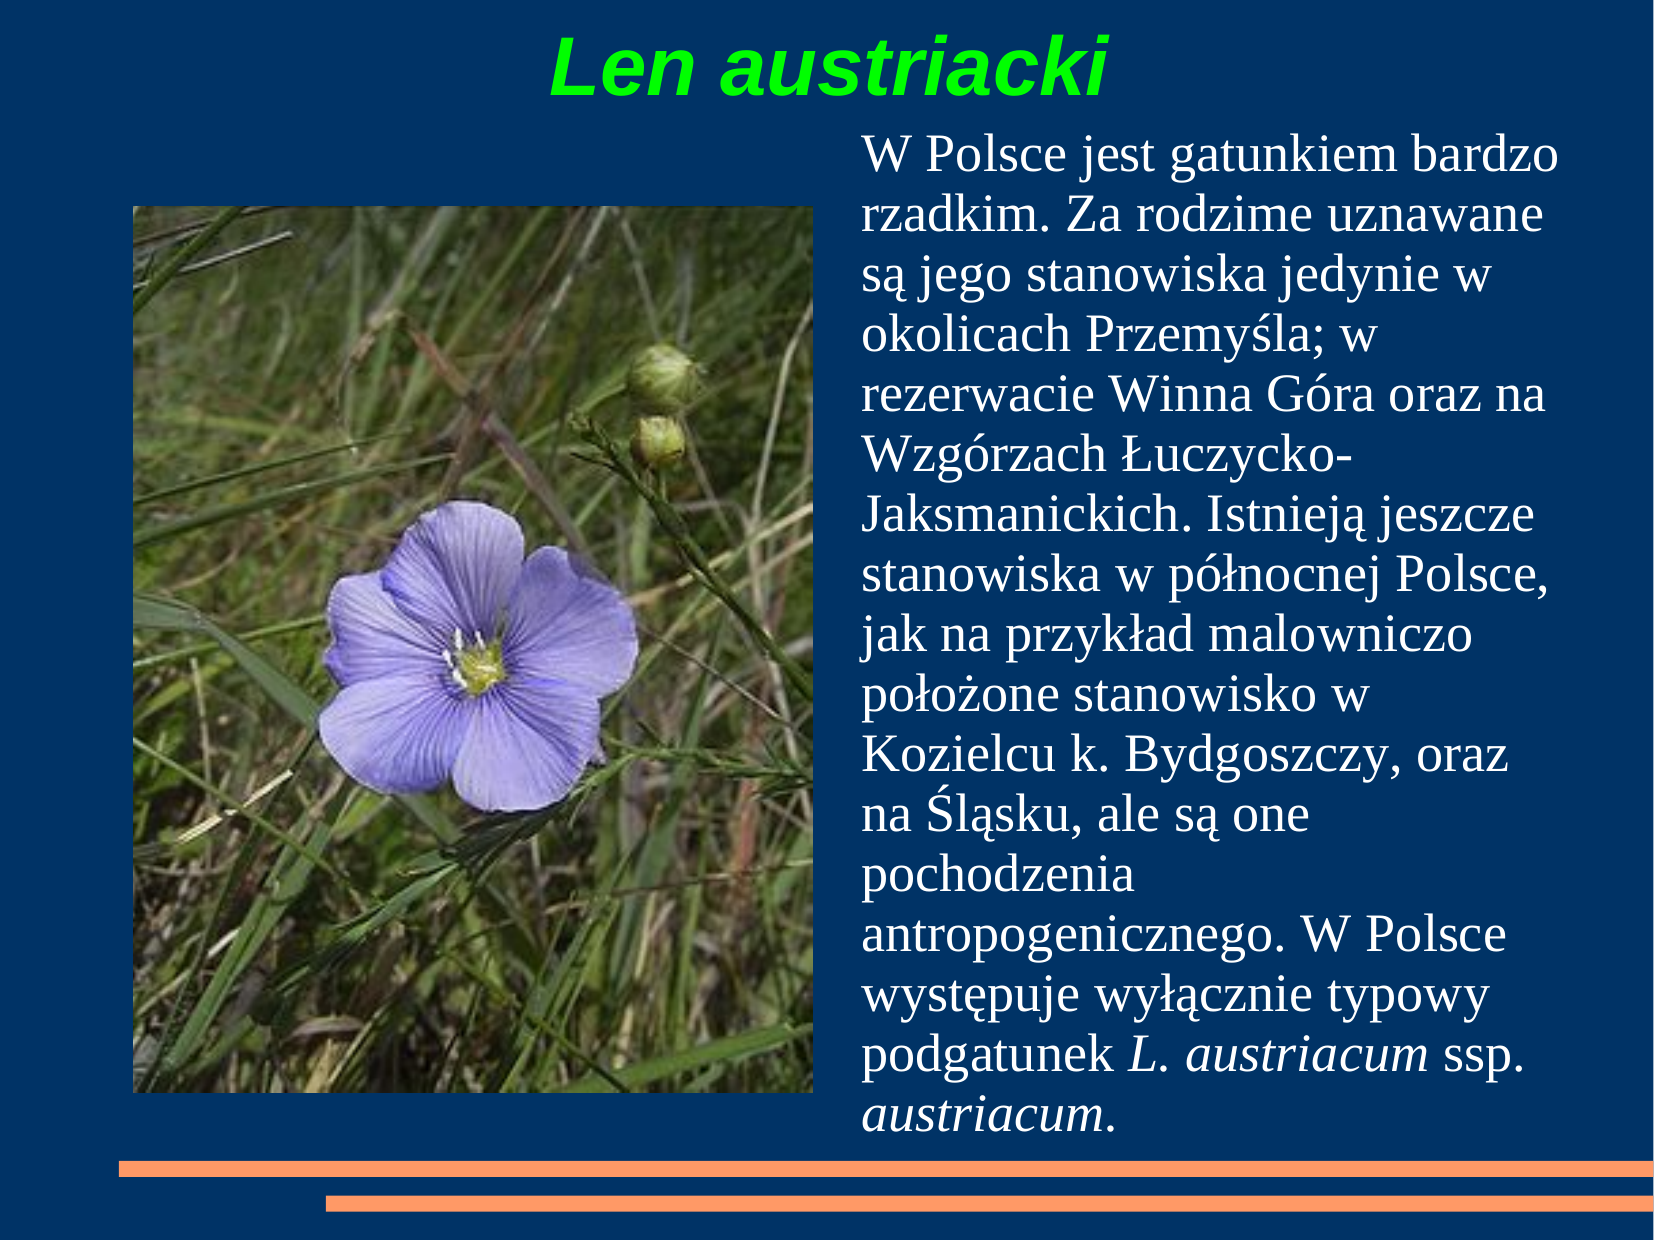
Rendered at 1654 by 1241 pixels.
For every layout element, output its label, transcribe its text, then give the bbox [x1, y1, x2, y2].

list W Polsce jest gatunkiem bardzo rzadkim. Za rodzime uznawane są jego stanowiska jedynie w okolicach Przemyśla; w rezerwacie Winna Góra oraz na Wzgórzach Łuczycko-Jaksmanickich. Istnieją jeszcze stanowiska w północnej Polsce, jak na przykład malowniczo położone stanowisko w Kozielcu k. Bydgoszczy, oraz na Śląsku, ale są one pochodzenia antropogenicznego. W Polsce występuje wyłącznie typowy podgatunek L. austriacum ssp. austriacum. [861, 122, 1564, 1160]
title Len austriacki [123, 0, 1536, 163]
picture [133, 206, 813, 1093]
